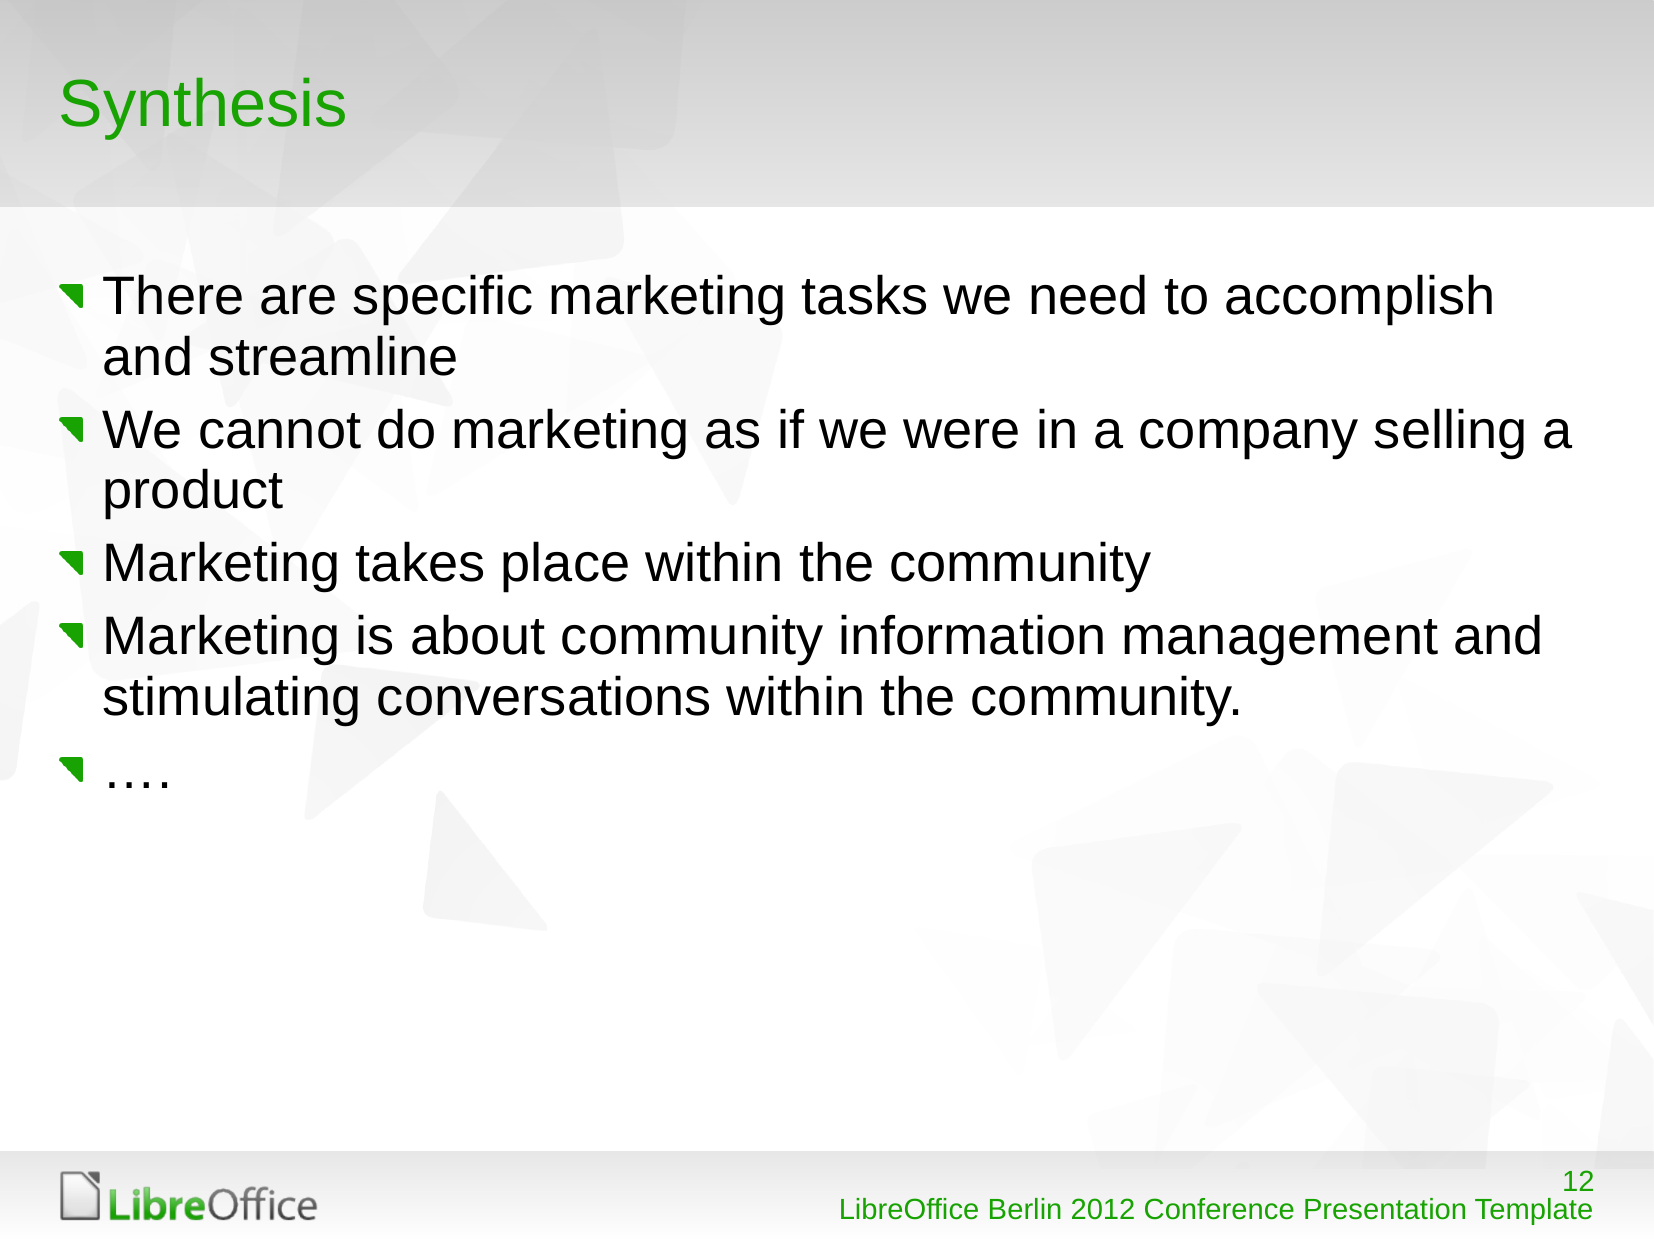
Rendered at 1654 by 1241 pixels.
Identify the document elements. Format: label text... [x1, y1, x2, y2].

title Synthesis [59, 29, 1595, 178]
list There are specific marketing tasks we need to accomplish and streamline We cannot do marketing as if we were in a company selling a product Marketing takes place within the community Marketing is about community information management and stimulating conversations within the community. …. [59, 265, 1595, 1114]
picture [915, 548, 1654, 1169]
picture [41, 1152, 337, 1240]
picture [0, 0, 783, 931]
